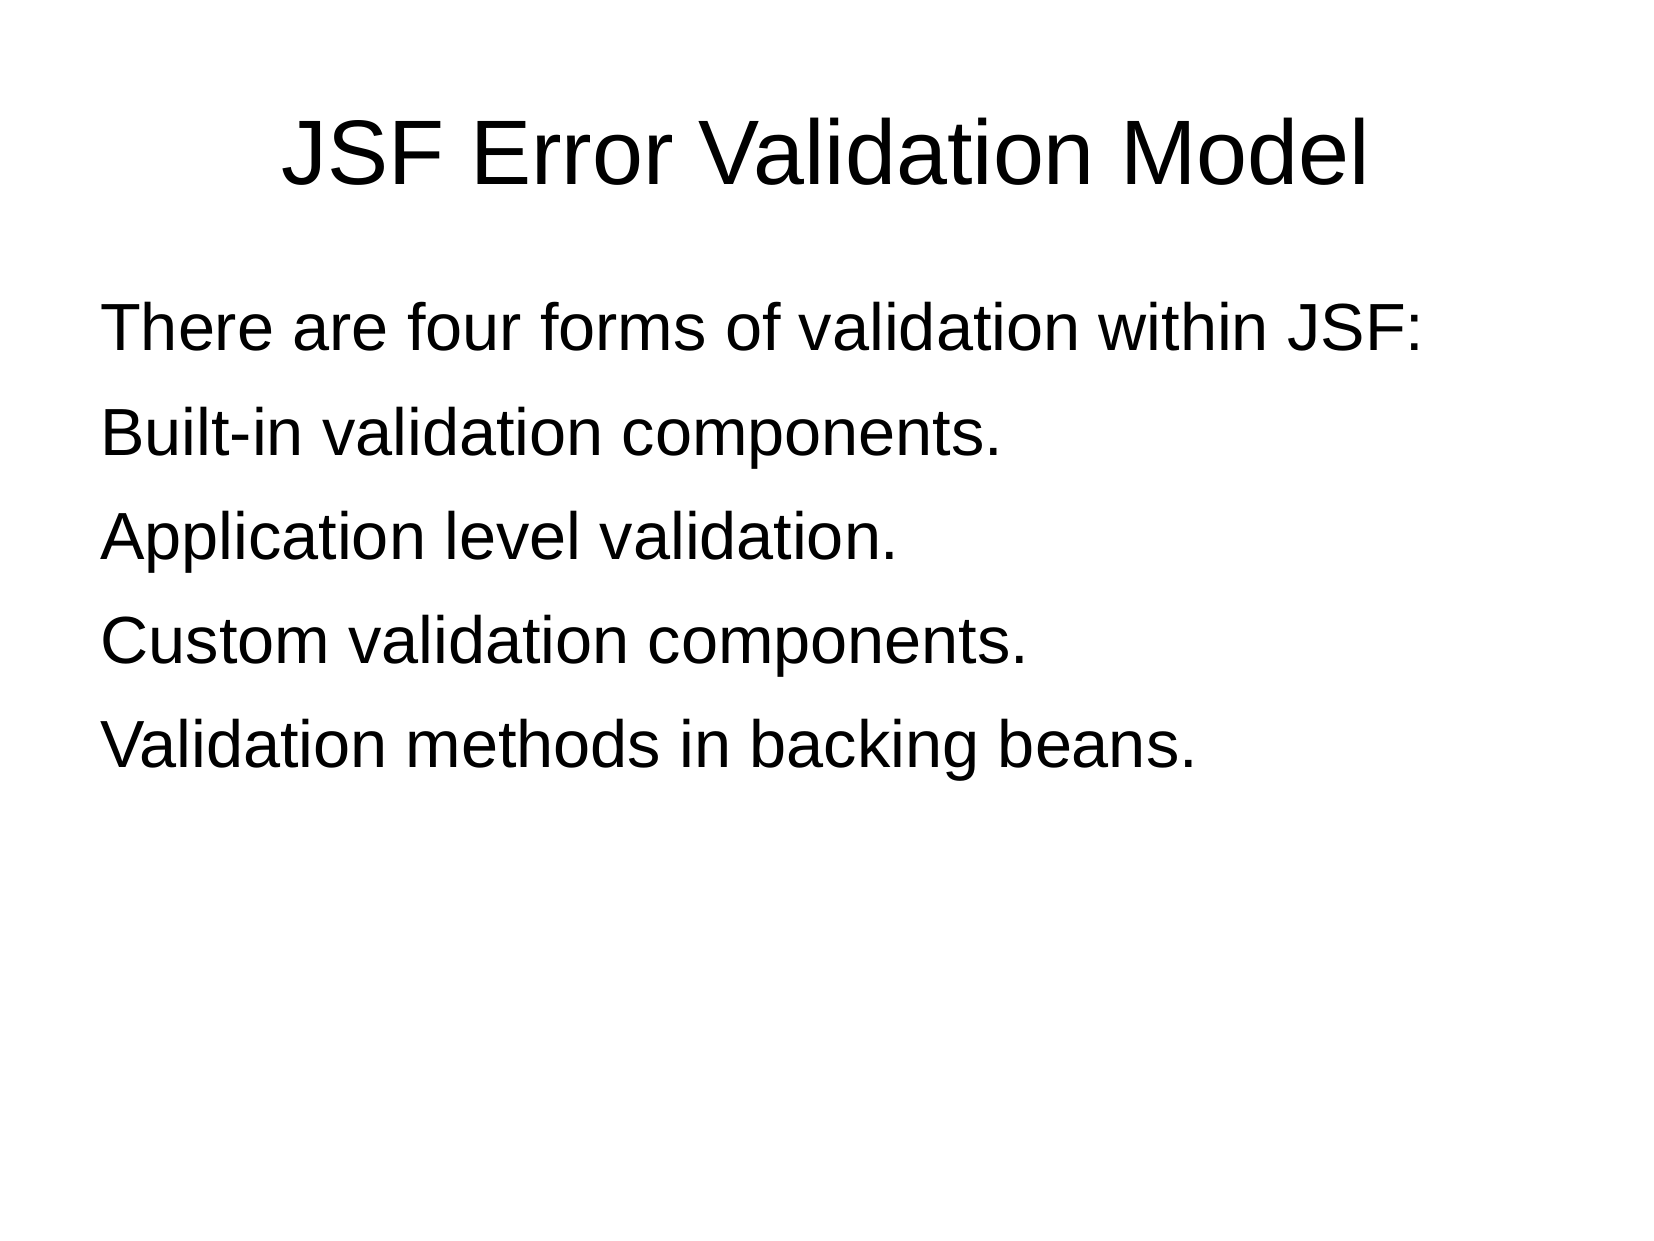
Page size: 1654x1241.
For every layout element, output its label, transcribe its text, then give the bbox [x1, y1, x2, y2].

title JSF Error Validation Model [82, 56, 1571, 250]
list There are four forms of validation within JSF: Built-in validation components. Application level validation. Custom validation components. Validation methods in backing beans. [82, 290, 1571, 1094]
